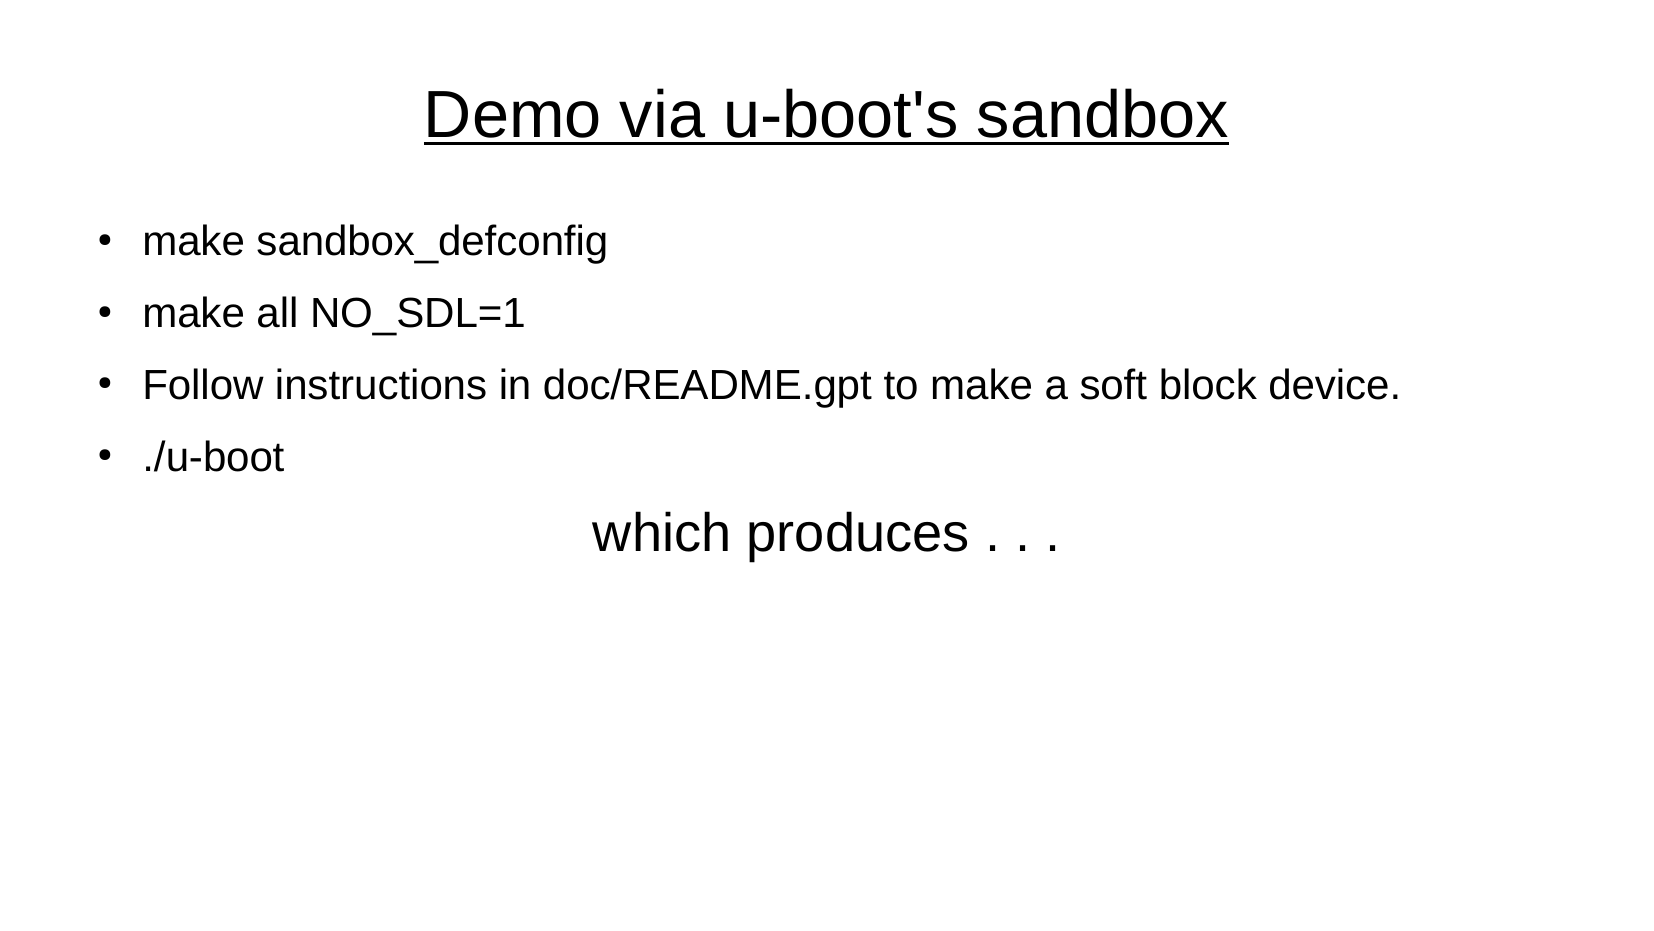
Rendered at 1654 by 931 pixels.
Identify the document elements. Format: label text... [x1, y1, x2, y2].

text_box which produces . . . [578, 495, 1076, 571]
title Demo via u-boot's sandbox [82, 37, 1571, 193]
list make sandbox_defconfig make all NO_SDL=1 Follow instructions in doc/README.gpt to make a soft block device. ./u-boot [82, 217, 1571, 481]
